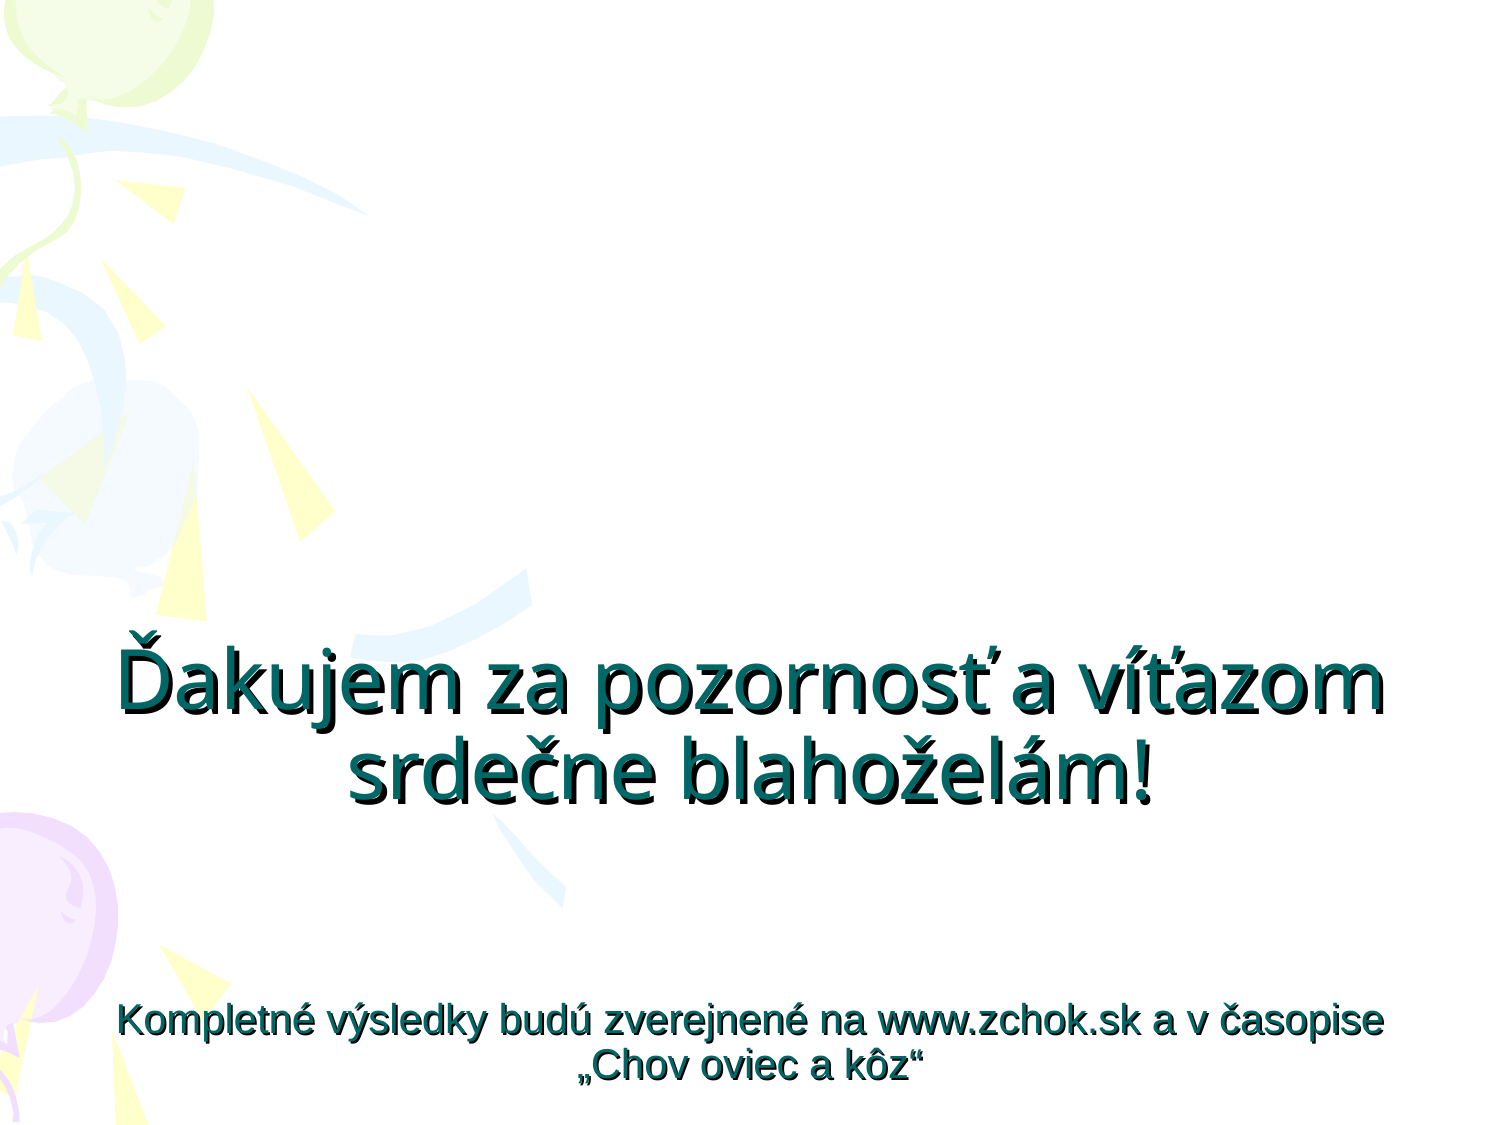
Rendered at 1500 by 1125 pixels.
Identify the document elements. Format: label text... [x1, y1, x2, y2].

text_box Ďakujem za pozornosť a víťazom srdečne blahoželám! Kompletné výsledky budú zverejnené na www.zchok.sk a v časopise „Chov oviec a kôz“ [75, 630, 1426, 818]
